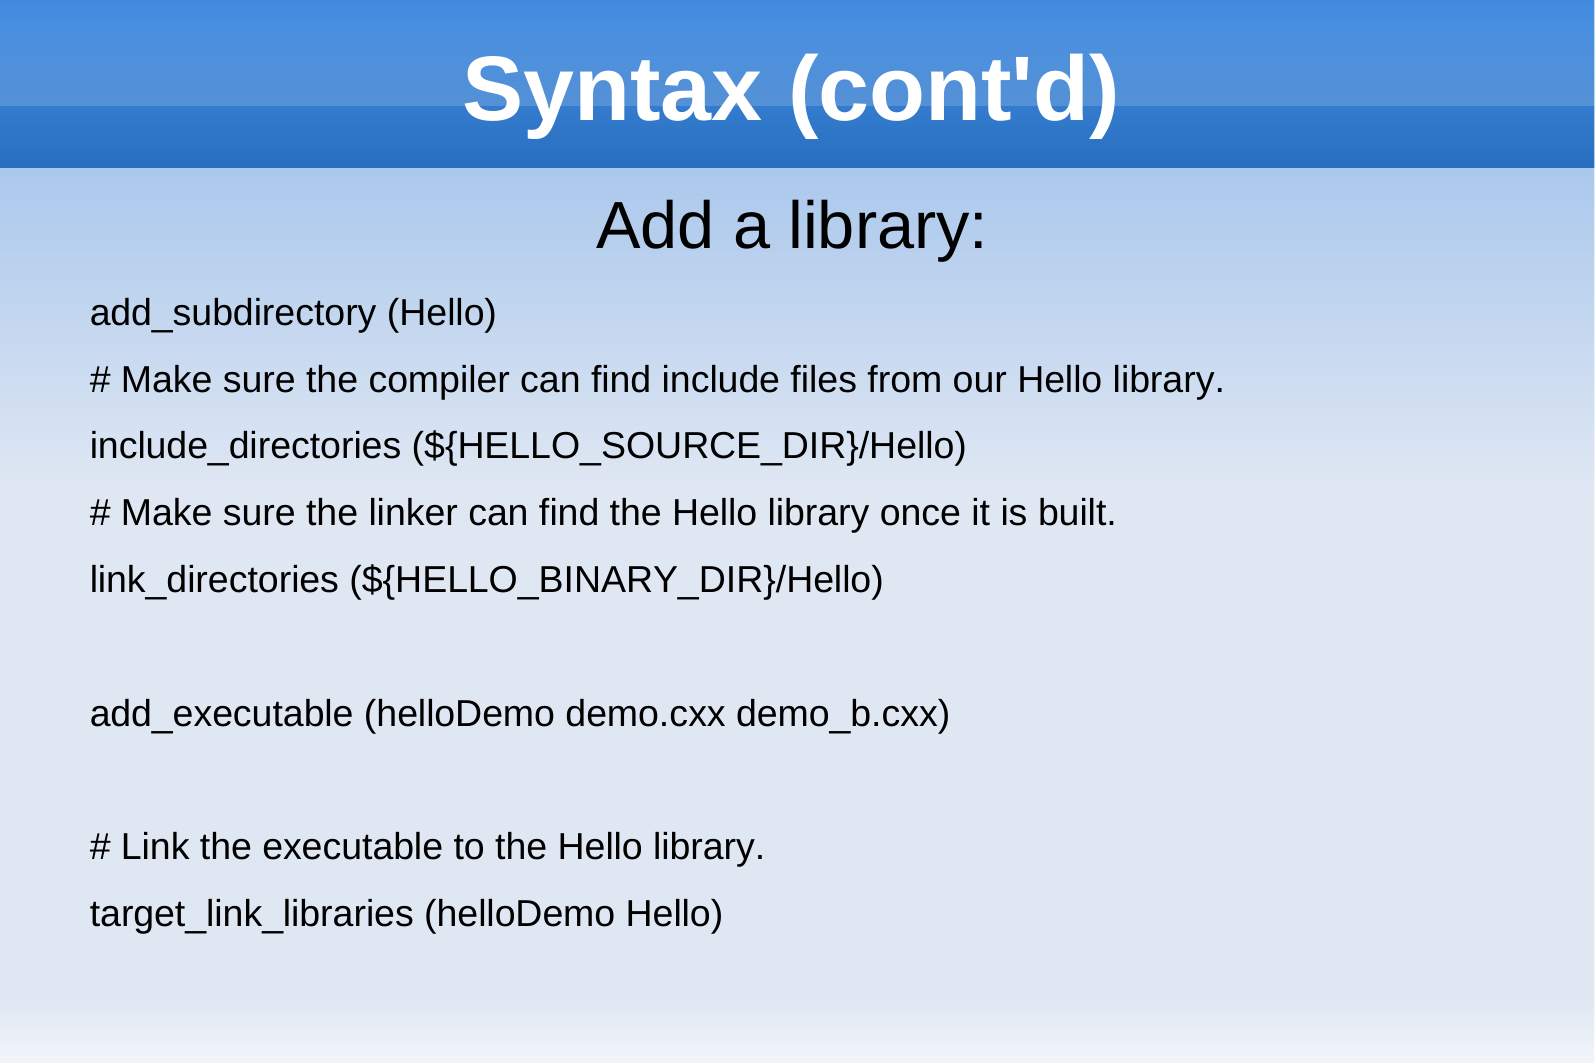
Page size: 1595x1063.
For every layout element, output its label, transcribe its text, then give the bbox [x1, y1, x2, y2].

subtitle Add a library: [75, 187, 1510, 263]
picture [0, 0, 1595, 1063]
text_box add_subdirectory (Hello) # Make sure the compiler can find include files from our Hello library. include_directories (${HELLO_SOURCE_DIR}/Hello) # Make sure the linker can find the Hello library once it is built. link_directories (${HELLO_BINARY_DIR}/Hello) add_executable (helloDemo demo.cxx demo_b.cxx) # Link the executable to the Hello library. target_link_libraries (helloDemo Hello) [75, 283, 1576, 1013]
title Syntax (cont'd) [74, 0, 1510, 178]
